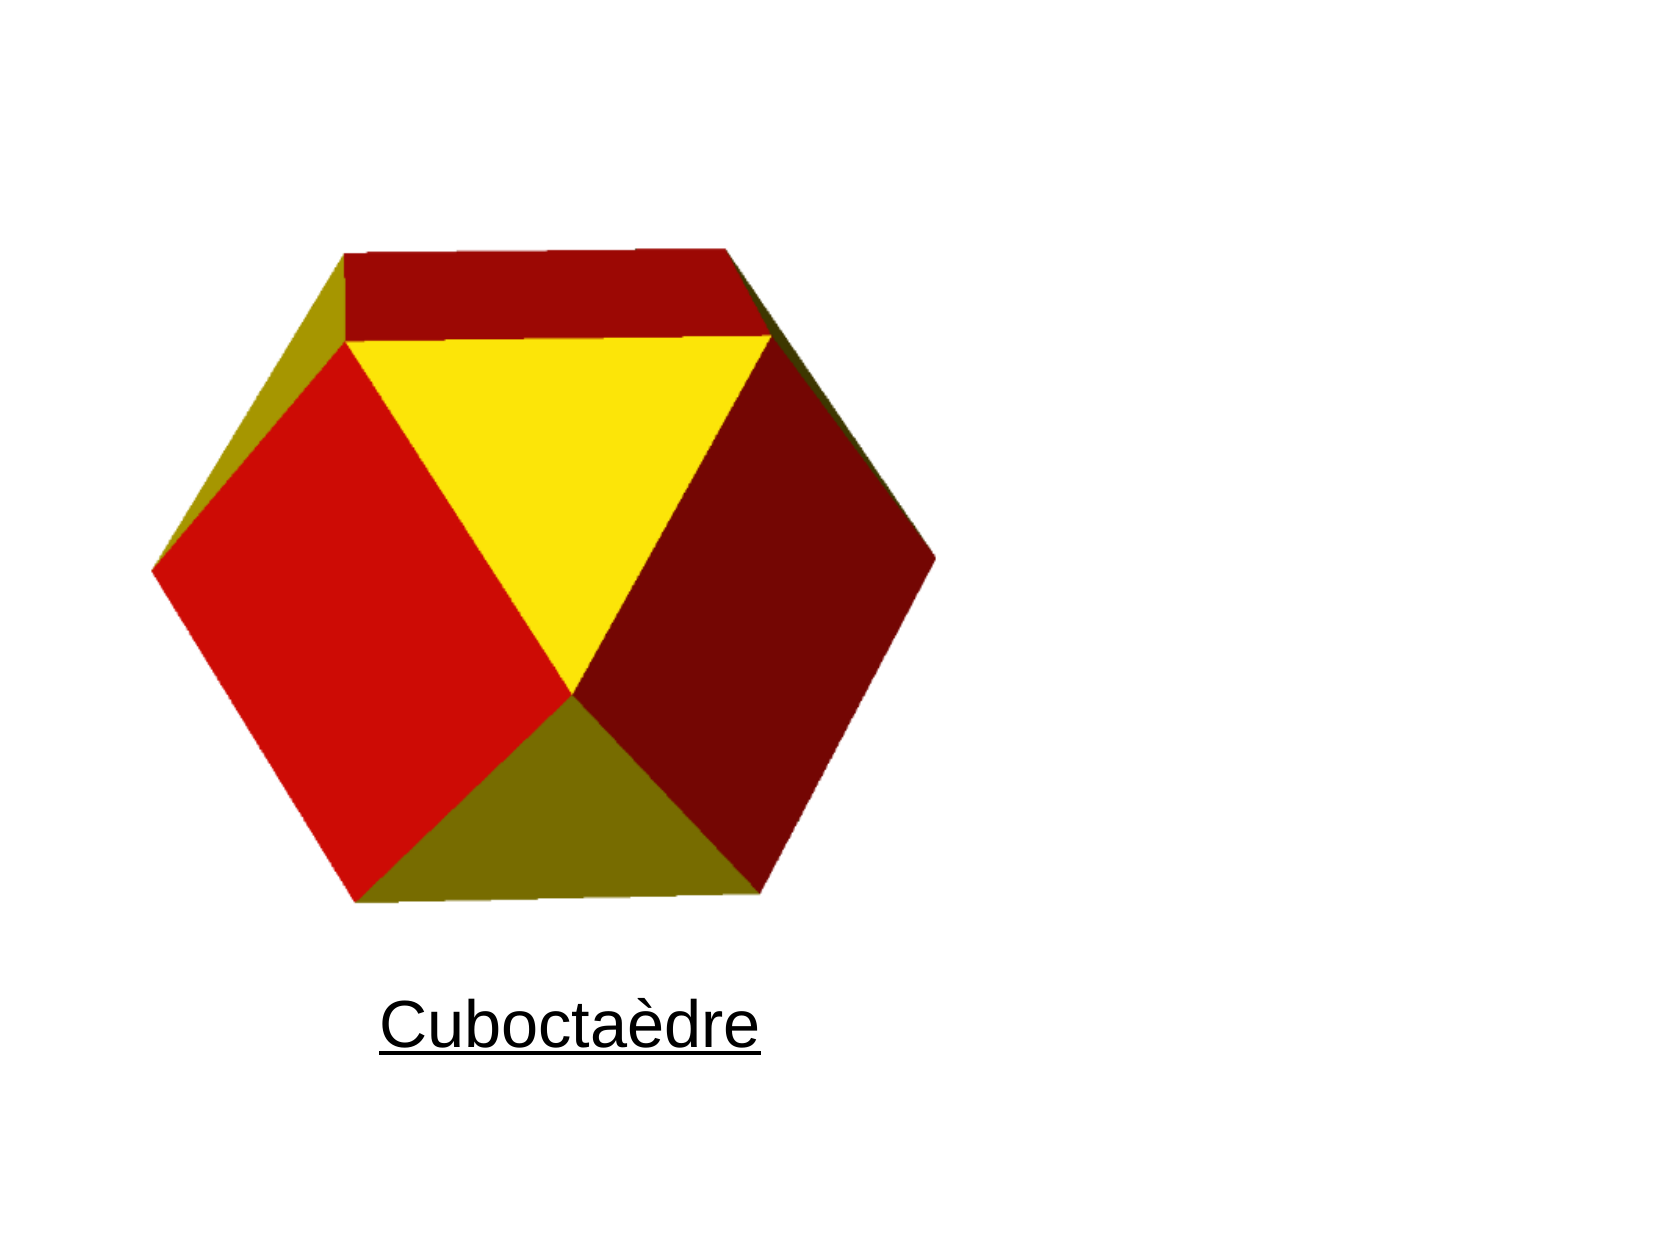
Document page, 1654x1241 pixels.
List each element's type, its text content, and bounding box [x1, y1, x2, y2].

picture [147, 219, 950, 908]
list Cuboctaèdre [82, 987, 1040, 1081]
